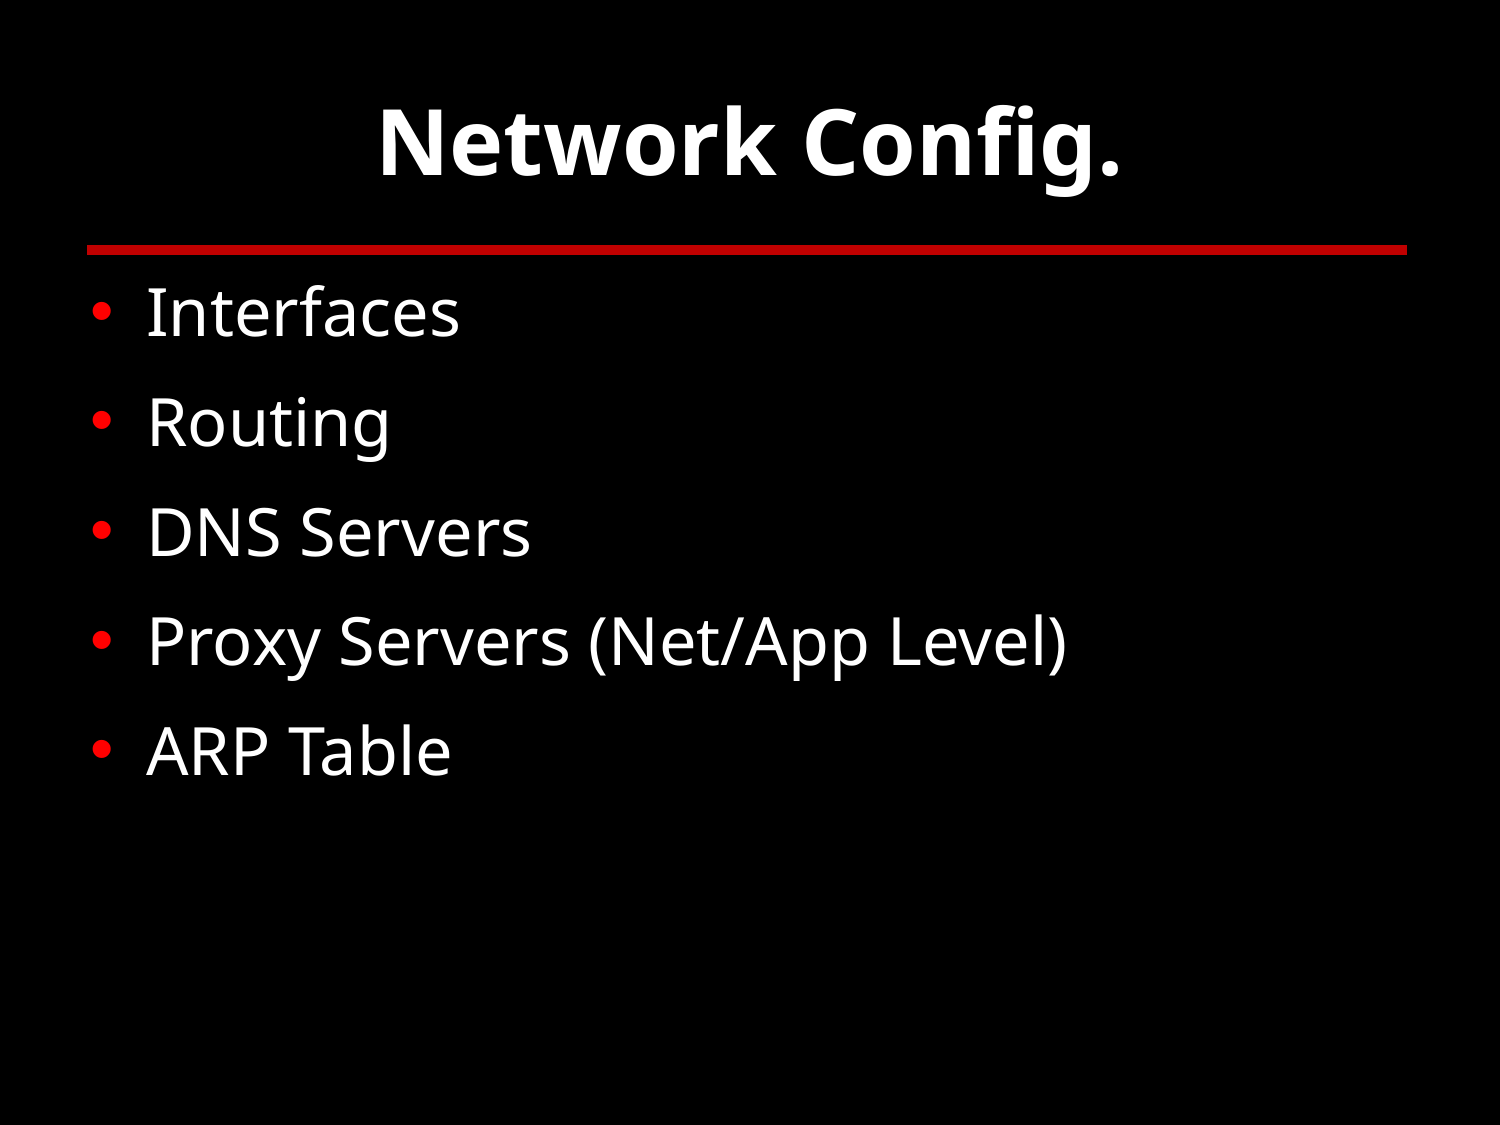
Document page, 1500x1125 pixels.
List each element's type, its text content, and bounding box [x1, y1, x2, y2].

title Network Config. [75, 45, 1425, 233]
list Interfaces Routing DNS Servers Proxy Servers (Net/App Level) ARP Table [75, 262, 1425, 1005]
